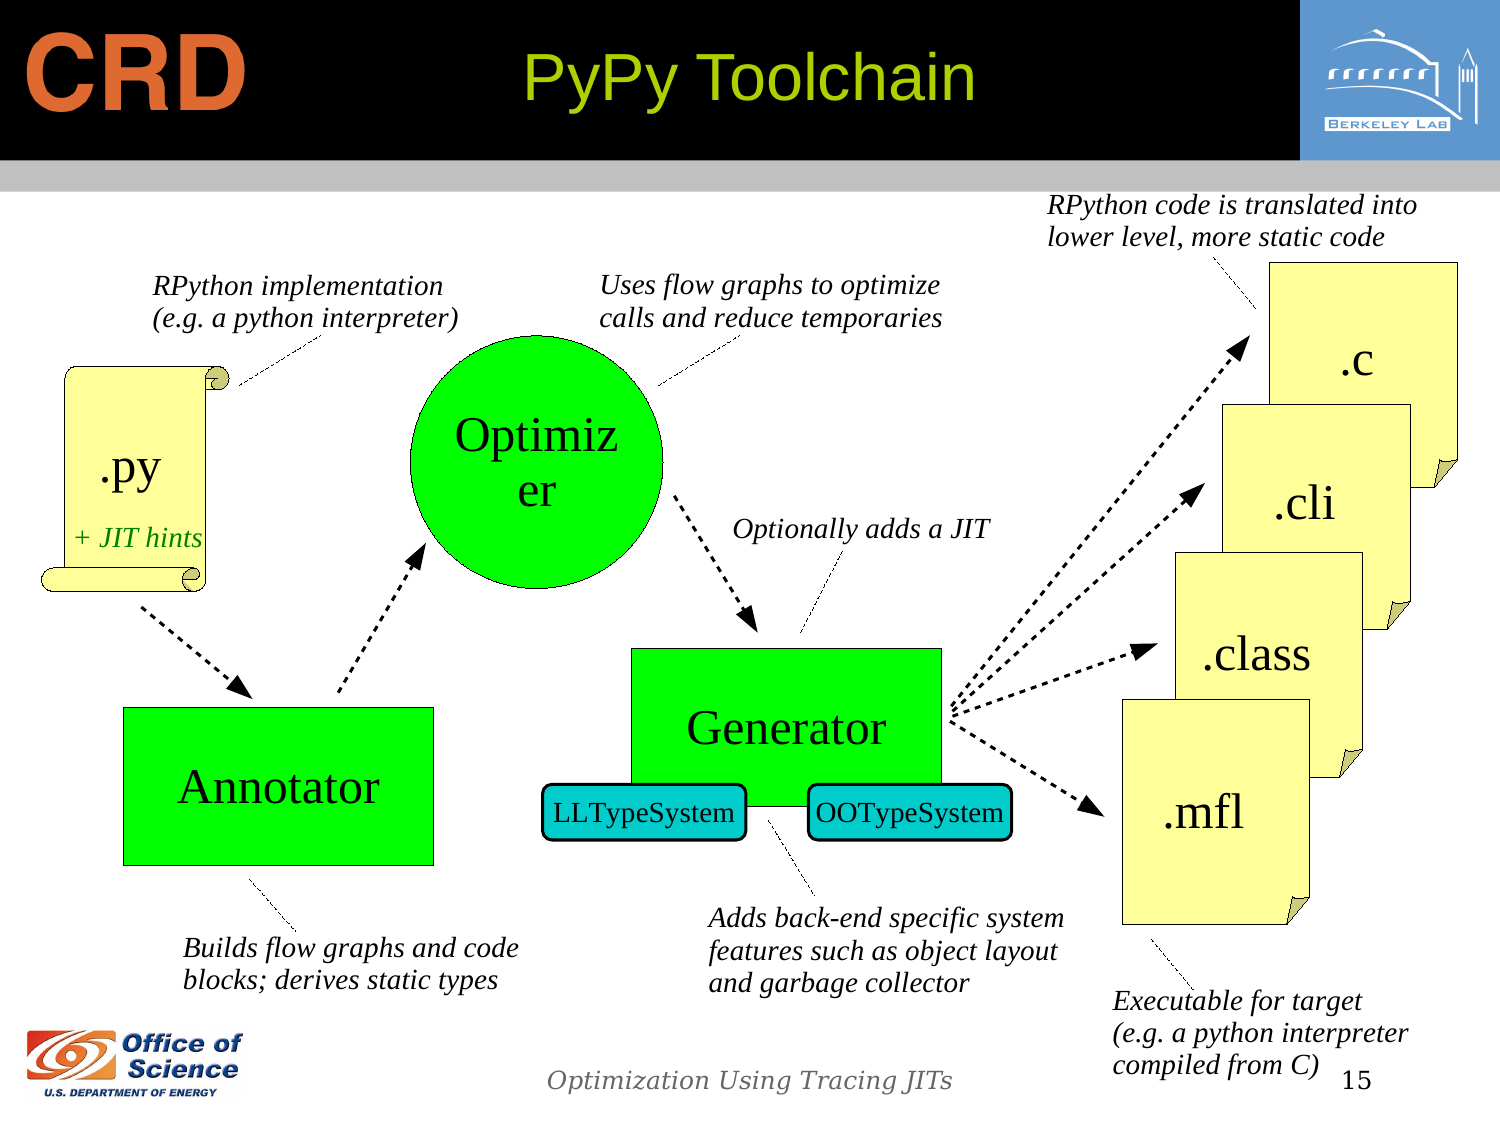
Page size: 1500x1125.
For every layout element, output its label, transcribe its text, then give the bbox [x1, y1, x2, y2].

text_box RPython implementation (e.g. a python interpreter) [152, 269, 478, 337]
text_box Optimizer [410, 335, 664, 589]
text_box Optionally adds a JIT [732, 512, 1014, 546]
text_box RPython code is translated into lower level, more static code [1047, 188, 1420, 256]
text_box Adds back-end specific system features such as object layout and garbage collector [708, 901, 1082, 1003]
text_box LLTypeSystem [542, 784, 746, 841]
text_box Annotator [123, 707, 434, 866]
text_box Builds flow graphs and code blocks; derives static types [183, 931, 556, 999]
text_box [41, 366, 230, 592]
picture [0, 0, 266, 149]
text_box .py [98, 437, 162, 496]
picture [22, 1026, 246, 1100]
text_box Executable for target (e.g. a python interpreter compiled from C) [1112, 984, 1429, 1086]
text_box .c [1339, 330, 1396, 388]
title PyPy Toolchain [306, 0, 1194, 156]
text_box .mfl [1162, 783, 1257, 842]
text_box Uses flow graphs to optimize calls and reduce temporaries [599, 268, 973, 336]
text_box OOTypeSystem [808, 784, 1012, 841]
text_box + JIT hints [72, 521, 206, 556]
text_box .class [1201, 625, 1320, 684]
picture [1300, 0, 1500, 160]
text_box [1122, 262, 1458, 925]
text_box .cli [1273, 474, 1355, 533]
text_box Generator [631, 648, 942, 807]
